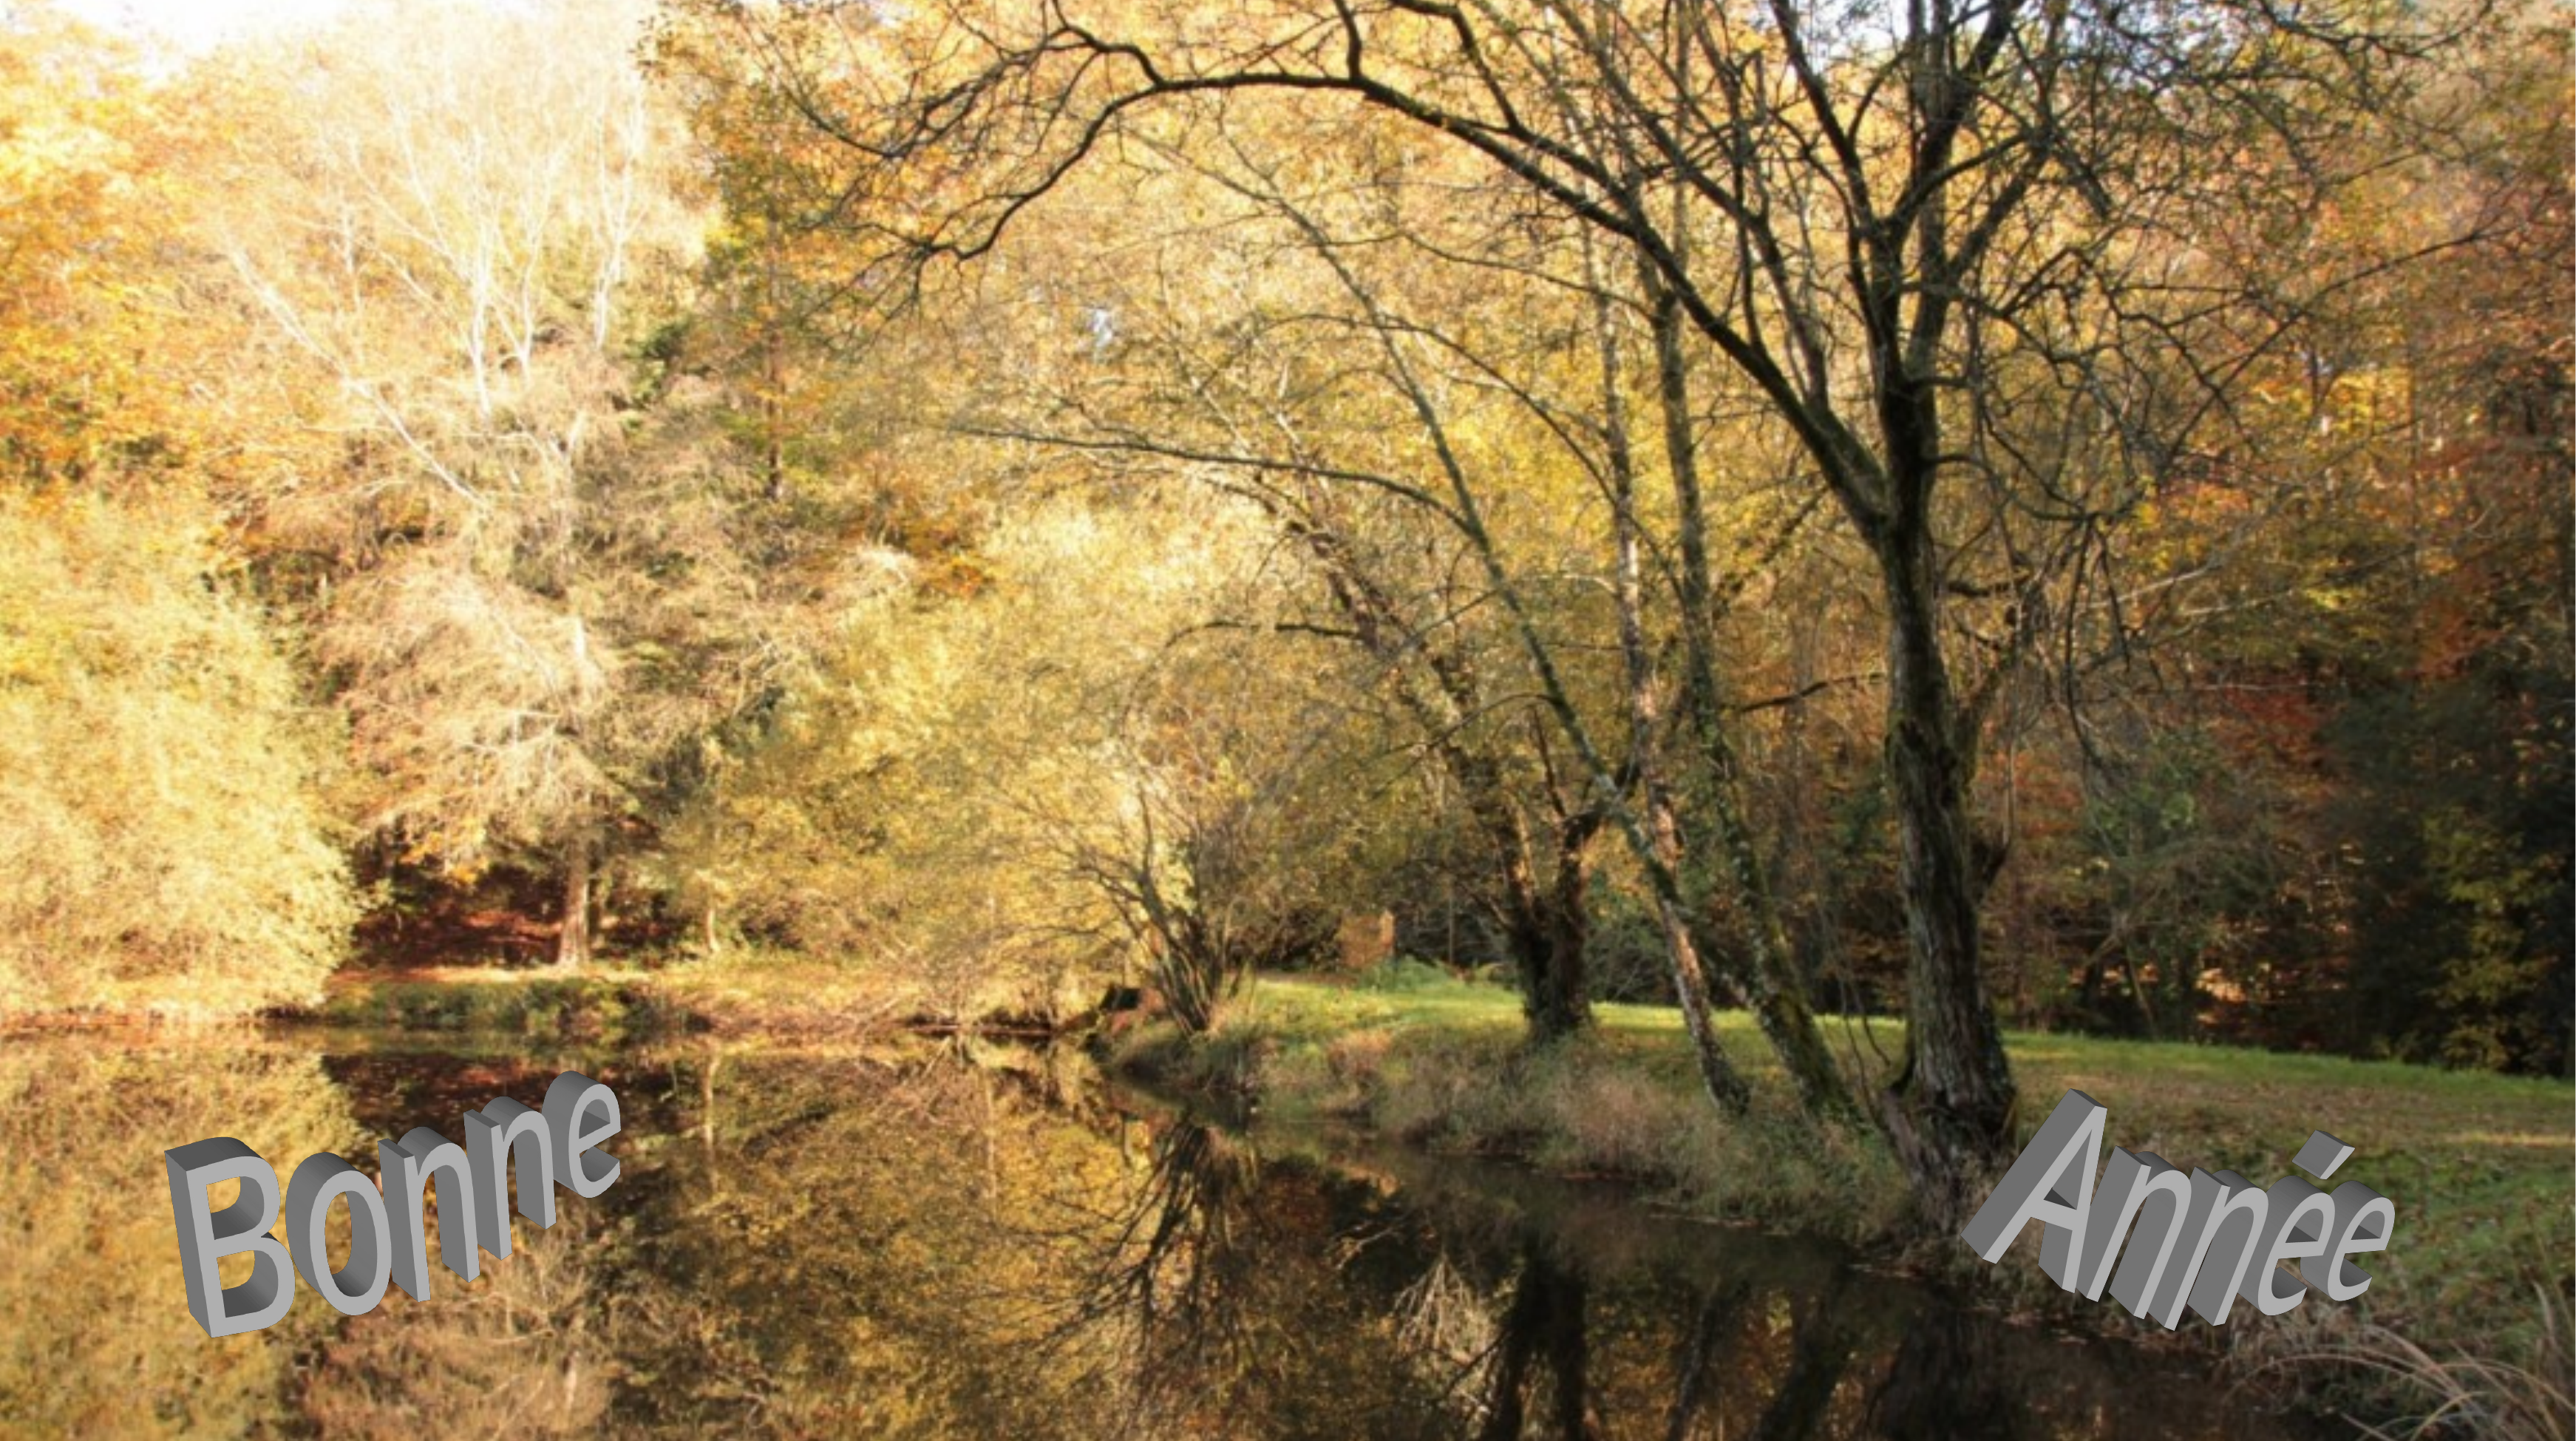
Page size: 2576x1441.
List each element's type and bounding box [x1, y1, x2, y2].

subtitle [2232, 1193, 2237, 1198]
subtitle [2341, 1282, 2352, 1286]
subtitle [2059, 1195, 2067, 1203]
picture [0, 0, 2576, 1441]
subtitle [2052, 1190, 2058, 1195]
